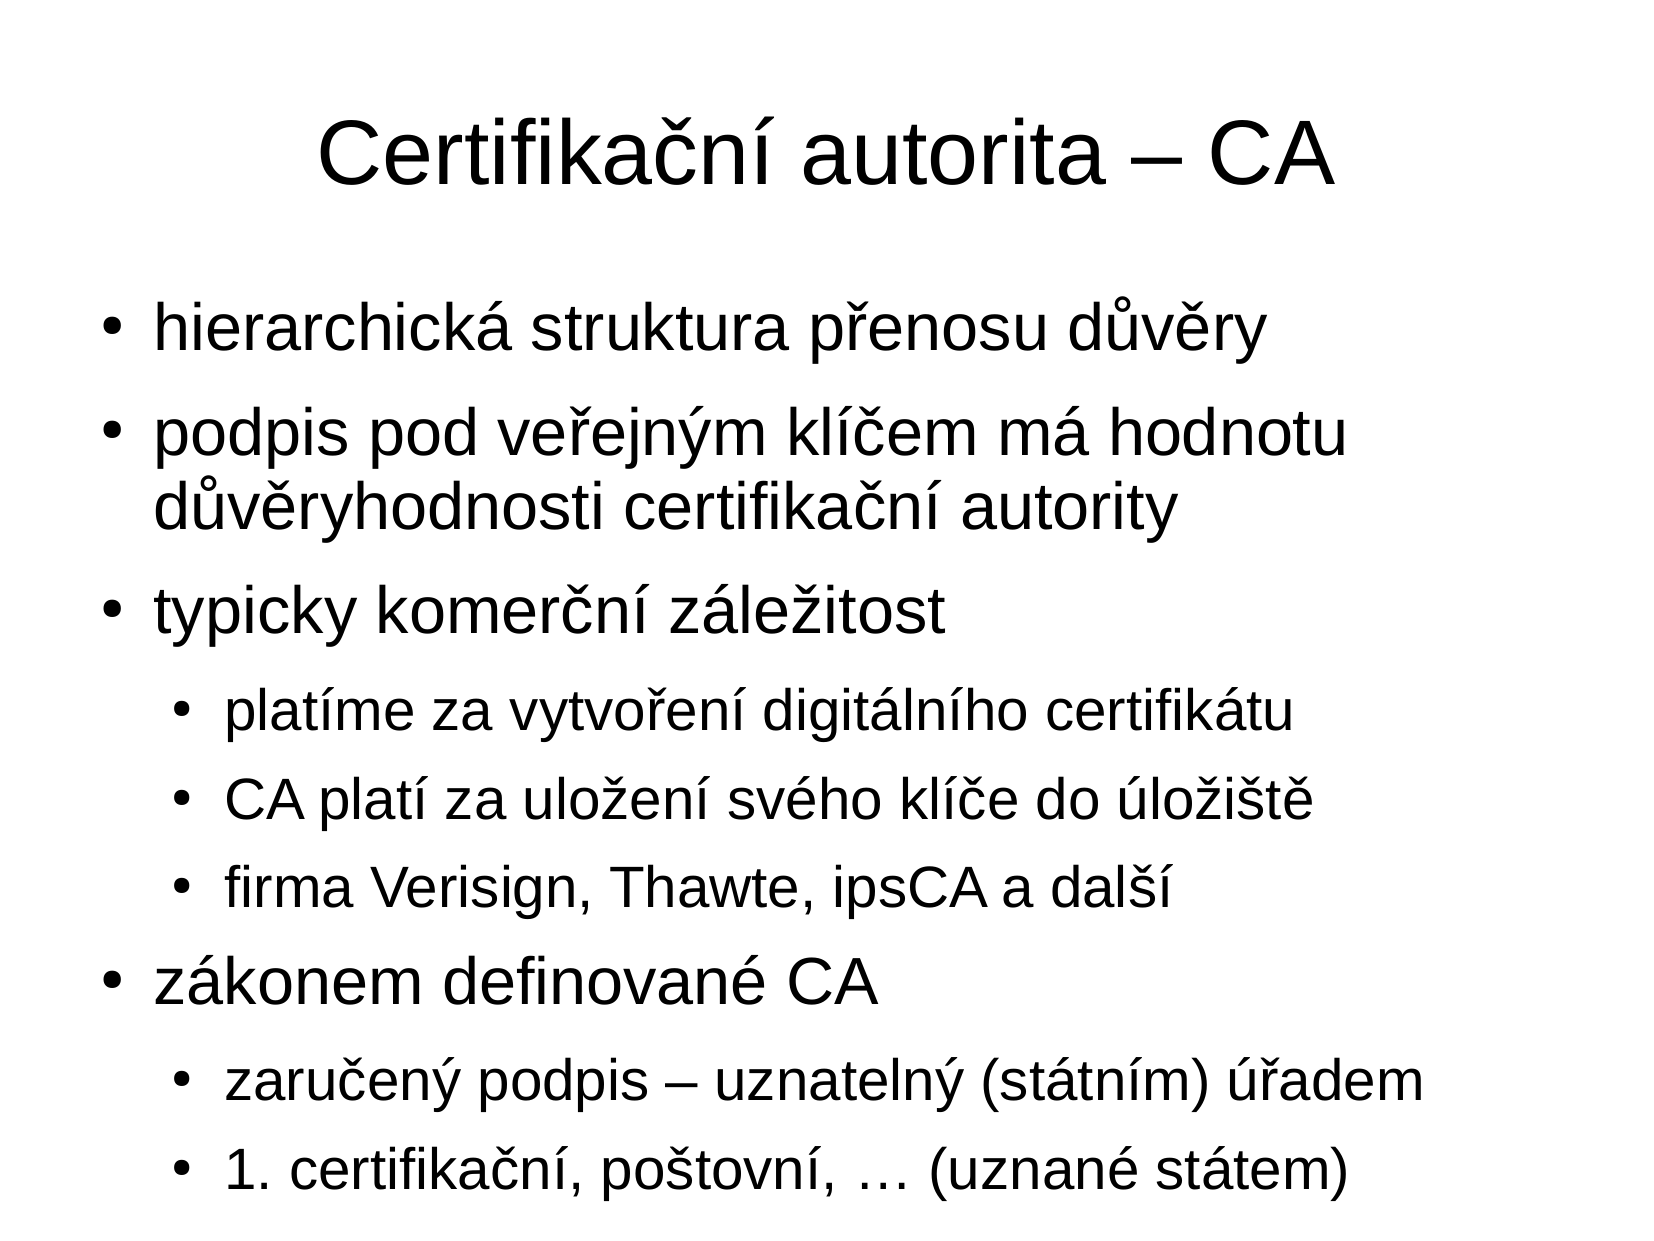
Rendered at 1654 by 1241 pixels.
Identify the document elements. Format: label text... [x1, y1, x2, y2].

title Certifikační autorita – CA [82, 56, 1571, 250]
list hierarchická struktura přenosu důvěry podpis pod veřejným klíčem má hodnotu důvěryhodnosti certifikační autority typicky komerční záležitost platíme za vytvoření digitálního certifikátu CA platí za uložení svého klíče do úložiště firma Verisign, Thawte, ipsCA a další zákonem definované CA zaručený podpis – uznatelný (státním) úřadem 1. certifikační, poštovní, … (uznané státem) [82, 290, 1571, 1202]
